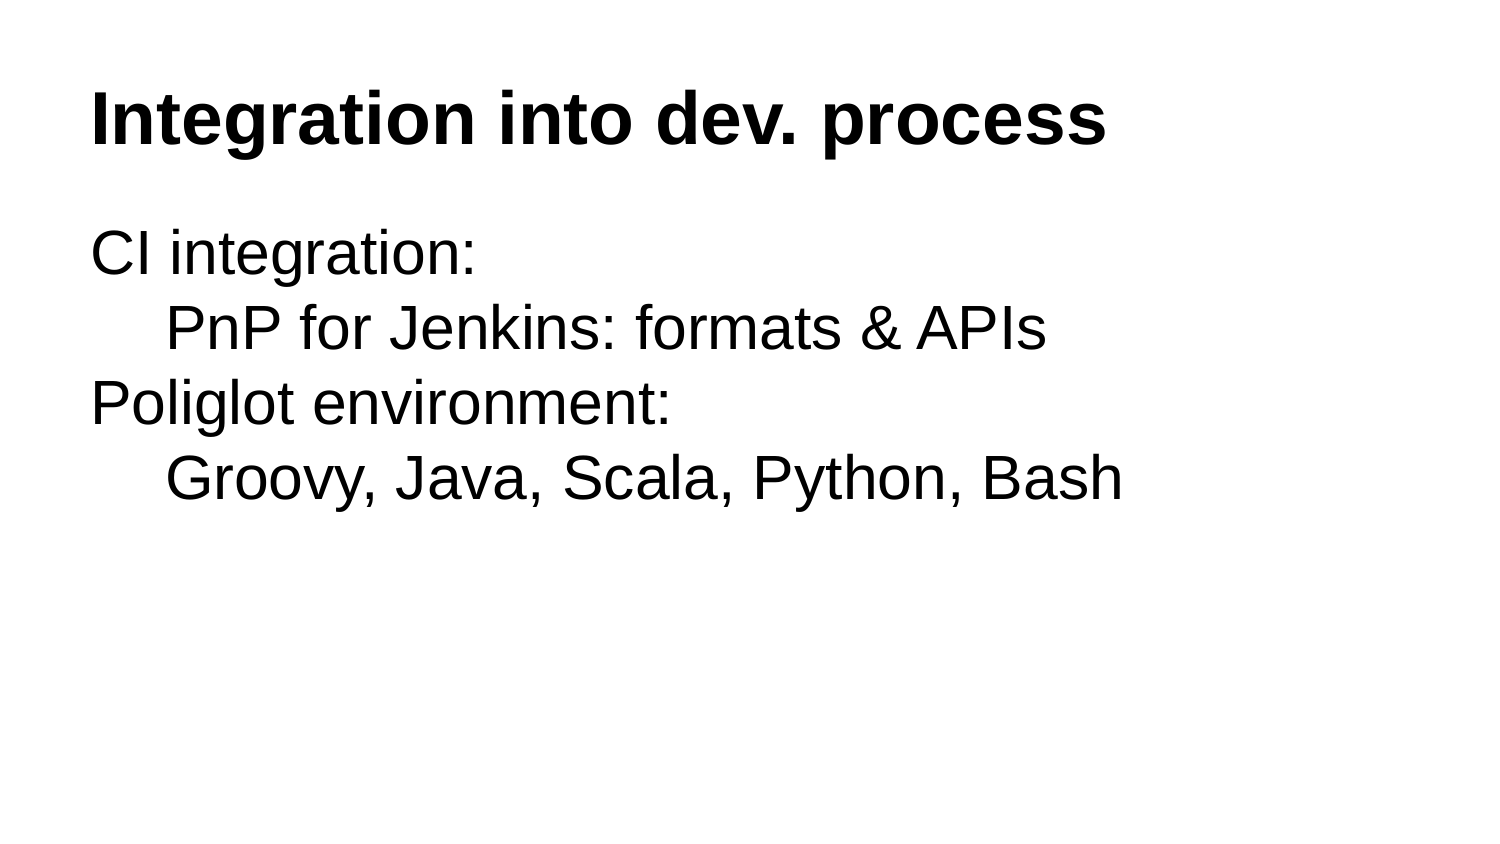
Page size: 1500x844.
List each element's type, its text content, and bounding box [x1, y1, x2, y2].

list CI integration: PnP for Jenkins: formats & APIs Poliglot environment: Groovy, Java, Scala, Python, Bash [75, 196, 1425, 808]
title Integration into dev. process [75, 33, 1425, 175]
